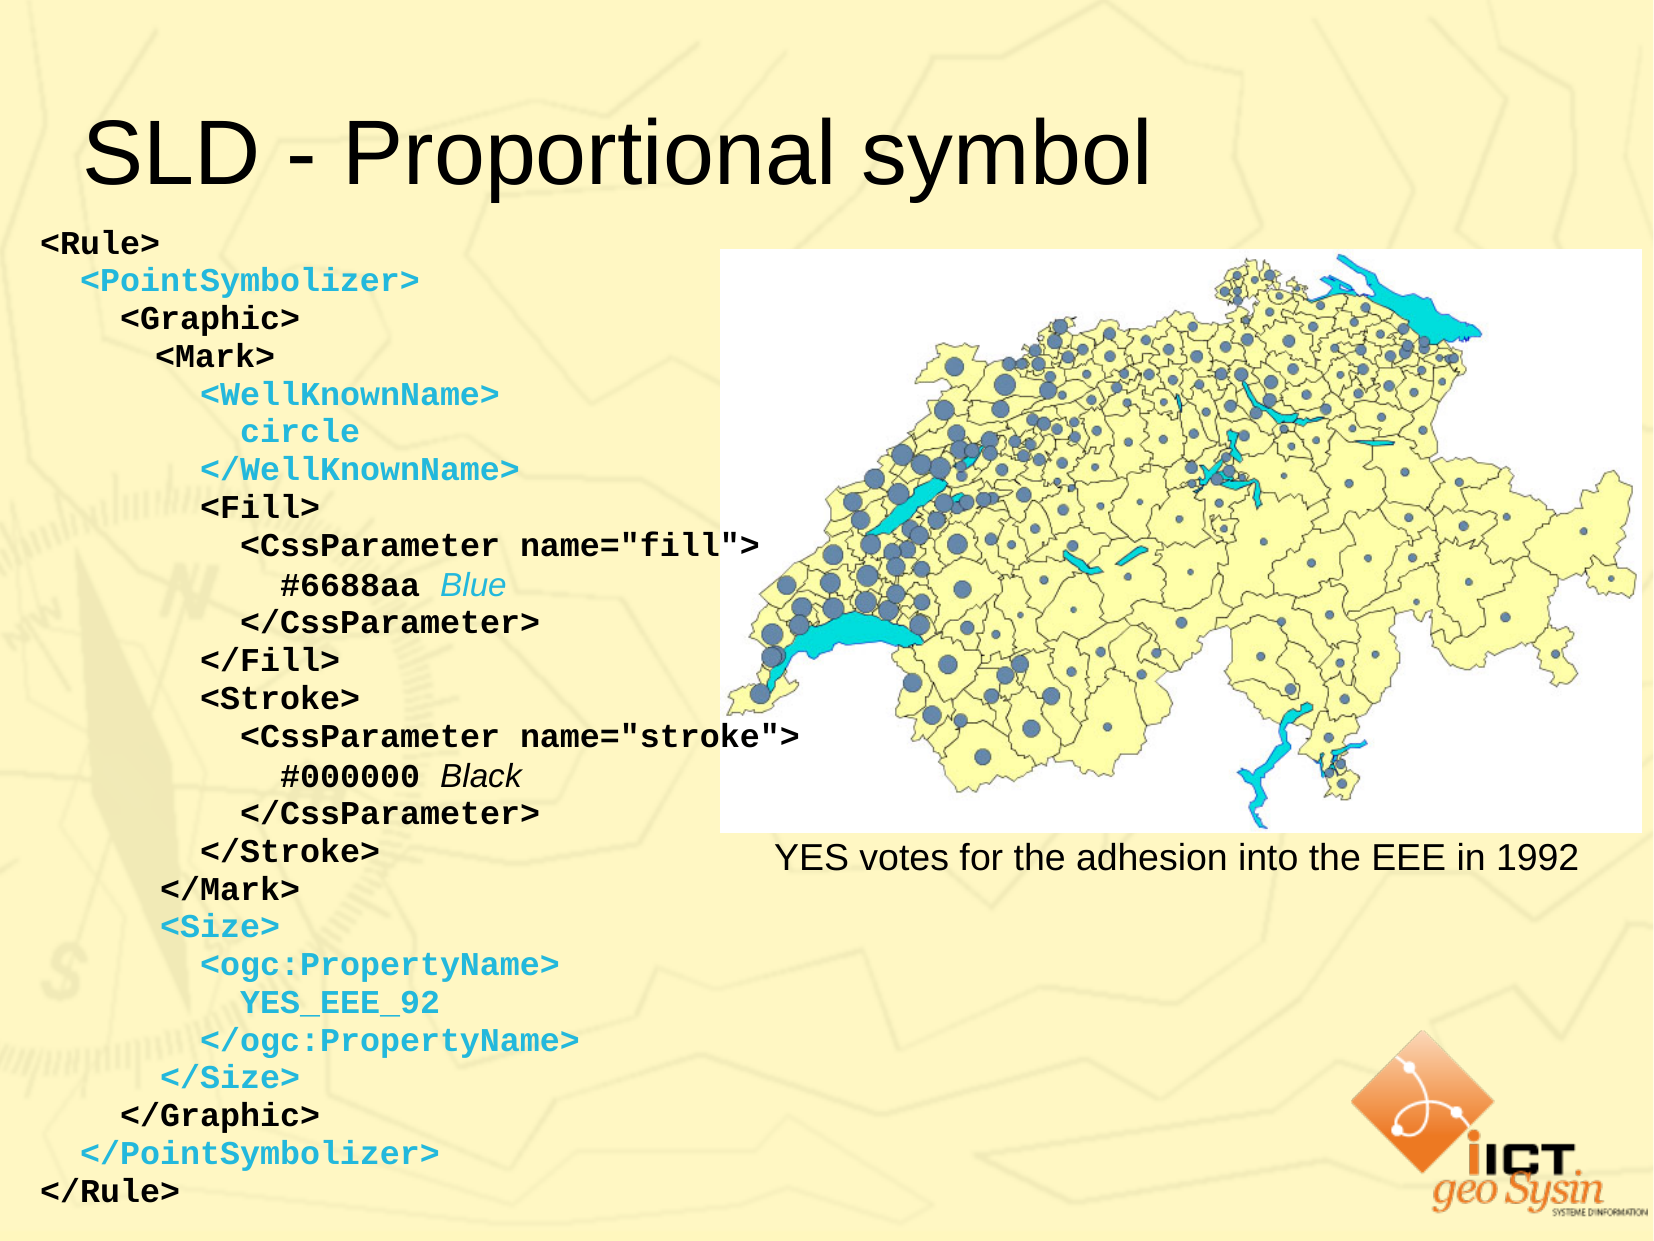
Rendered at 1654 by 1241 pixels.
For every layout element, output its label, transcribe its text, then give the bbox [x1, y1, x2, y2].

picture [0, 0, 1654, 1241]
text_box YES votes for the adhesion into the EEE in 1992 [759, 828, 1594, 886]
title SLD - Proportional symbol [82, 49, 1613, 257]
text_box <Rule> <PointSymbolizer> <Graphic> <Mark> <WellKnownName> circle </WellKnownName> <Fill> <CssParameter name="fill"> #6688aa Blue </CssParameter> </Fill> <Stroke> <CssParameter name="stroke"> #000000 Black </CssParameter> </Stroke> </Mark> <Size> <ogc:PropertyName> YES_EEE_92 </ogc:PropertyName> </Size> </Graphic> </PointSymbolizer> </Rule> [25, 219, 916, 1220]
